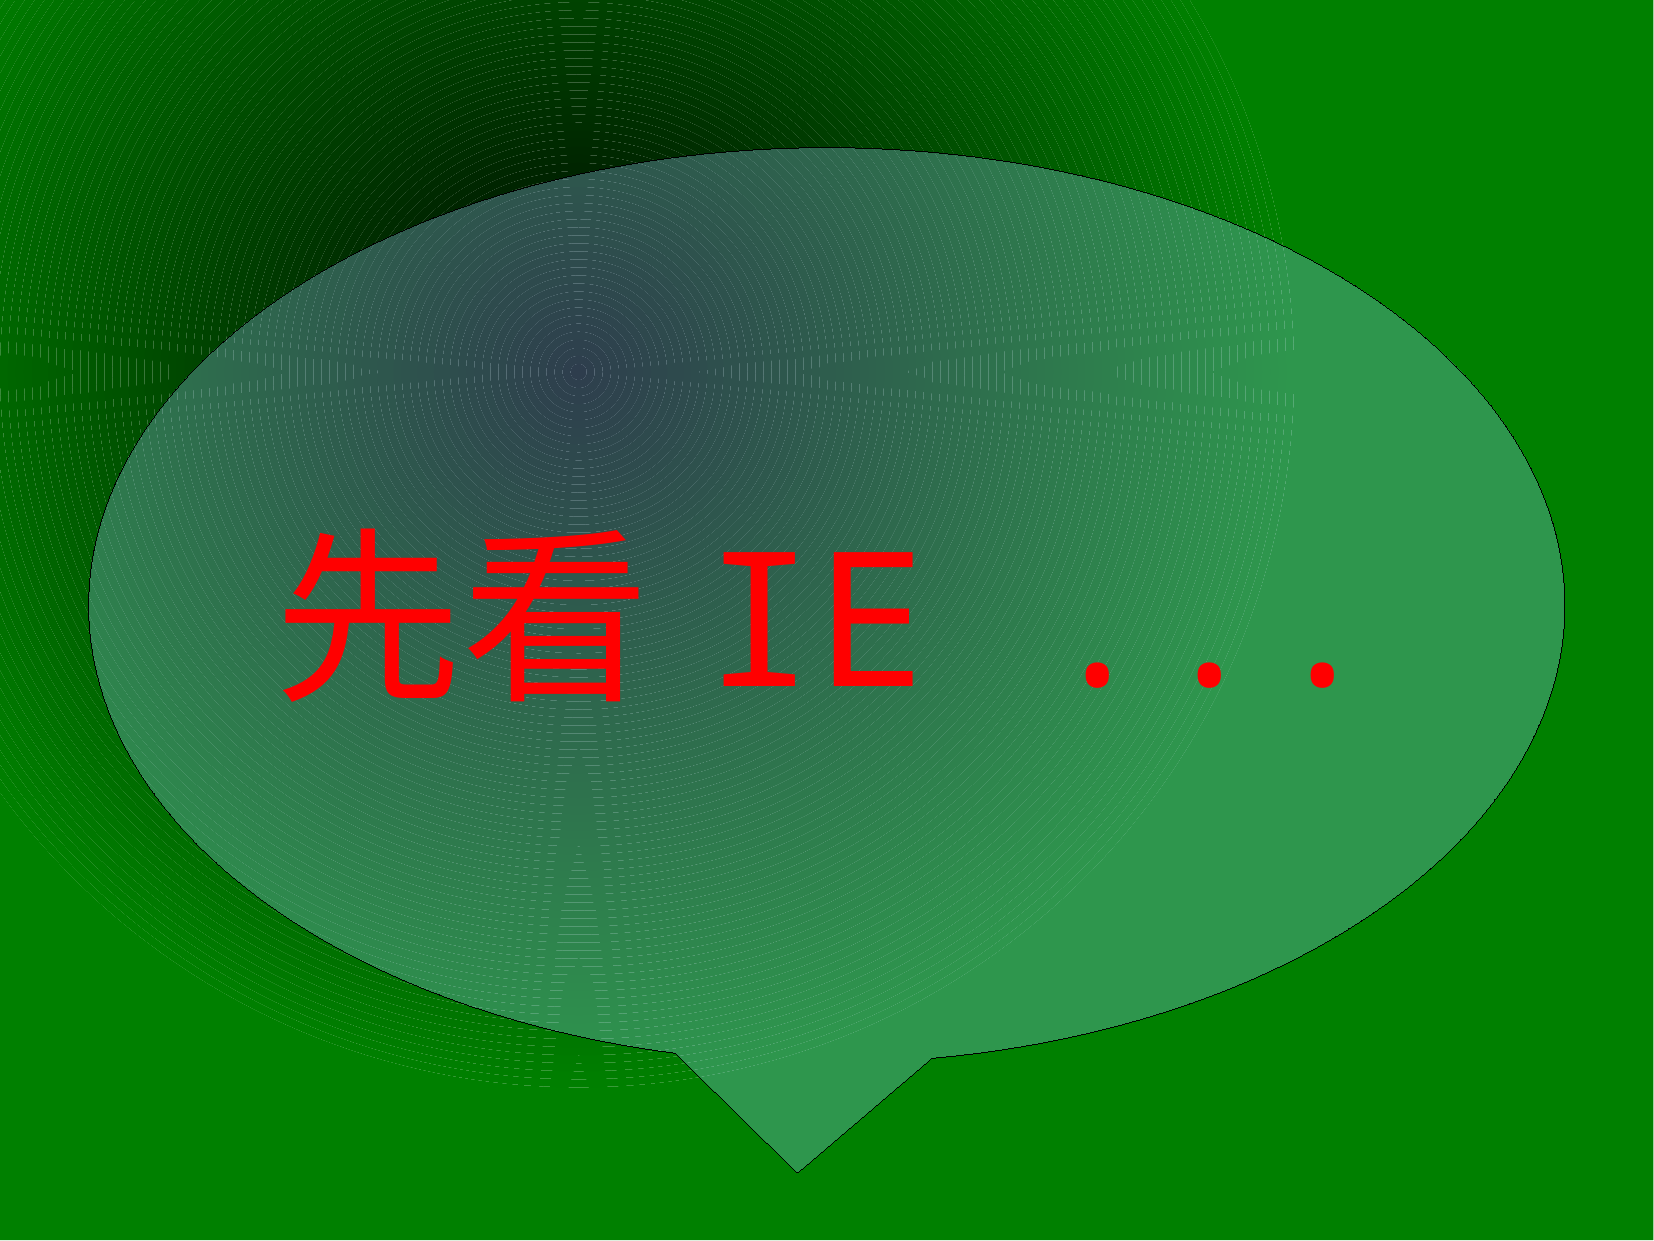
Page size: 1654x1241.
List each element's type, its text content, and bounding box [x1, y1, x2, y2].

text_box 先看IE ... [88, 147, 1565, 1173]
